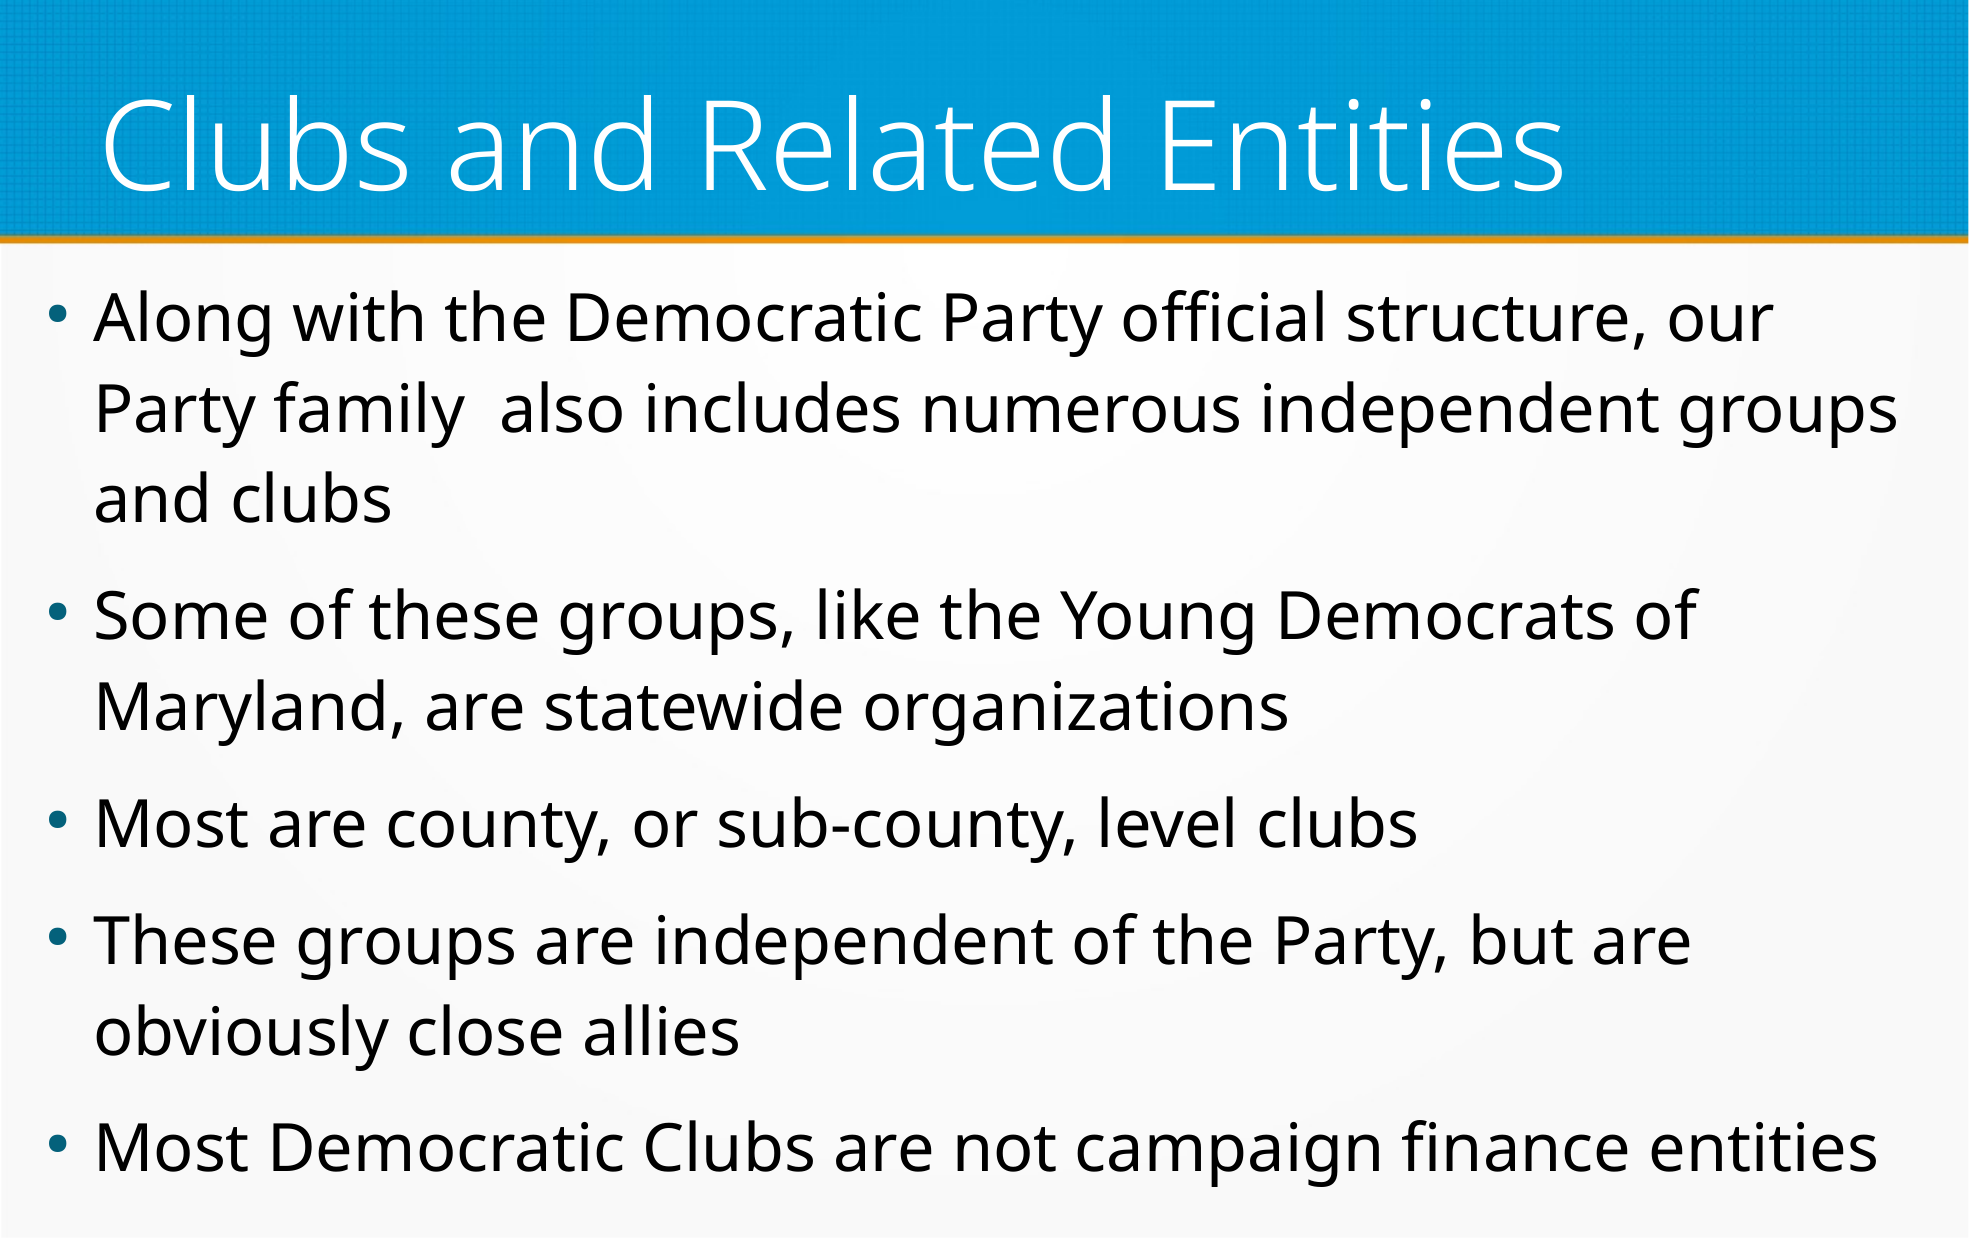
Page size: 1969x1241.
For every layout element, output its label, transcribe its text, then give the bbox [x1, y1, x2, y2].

picture [0, 233, 1969, 1241]
list Along with the Democratic Party official structure, our Party family also includes numerous independent groups and clubs Some of these groups, like the Young Democrats of Maryland, are statewide organizations Most are county, or sub-county, level clubs These groups are independent of the Party, but are obviously close allies Most Democratic Clubs are not campaign finance entities [30, 270, 1936, 1201]
title Clubs and Related Entities [98, 19, 1870, 227]
